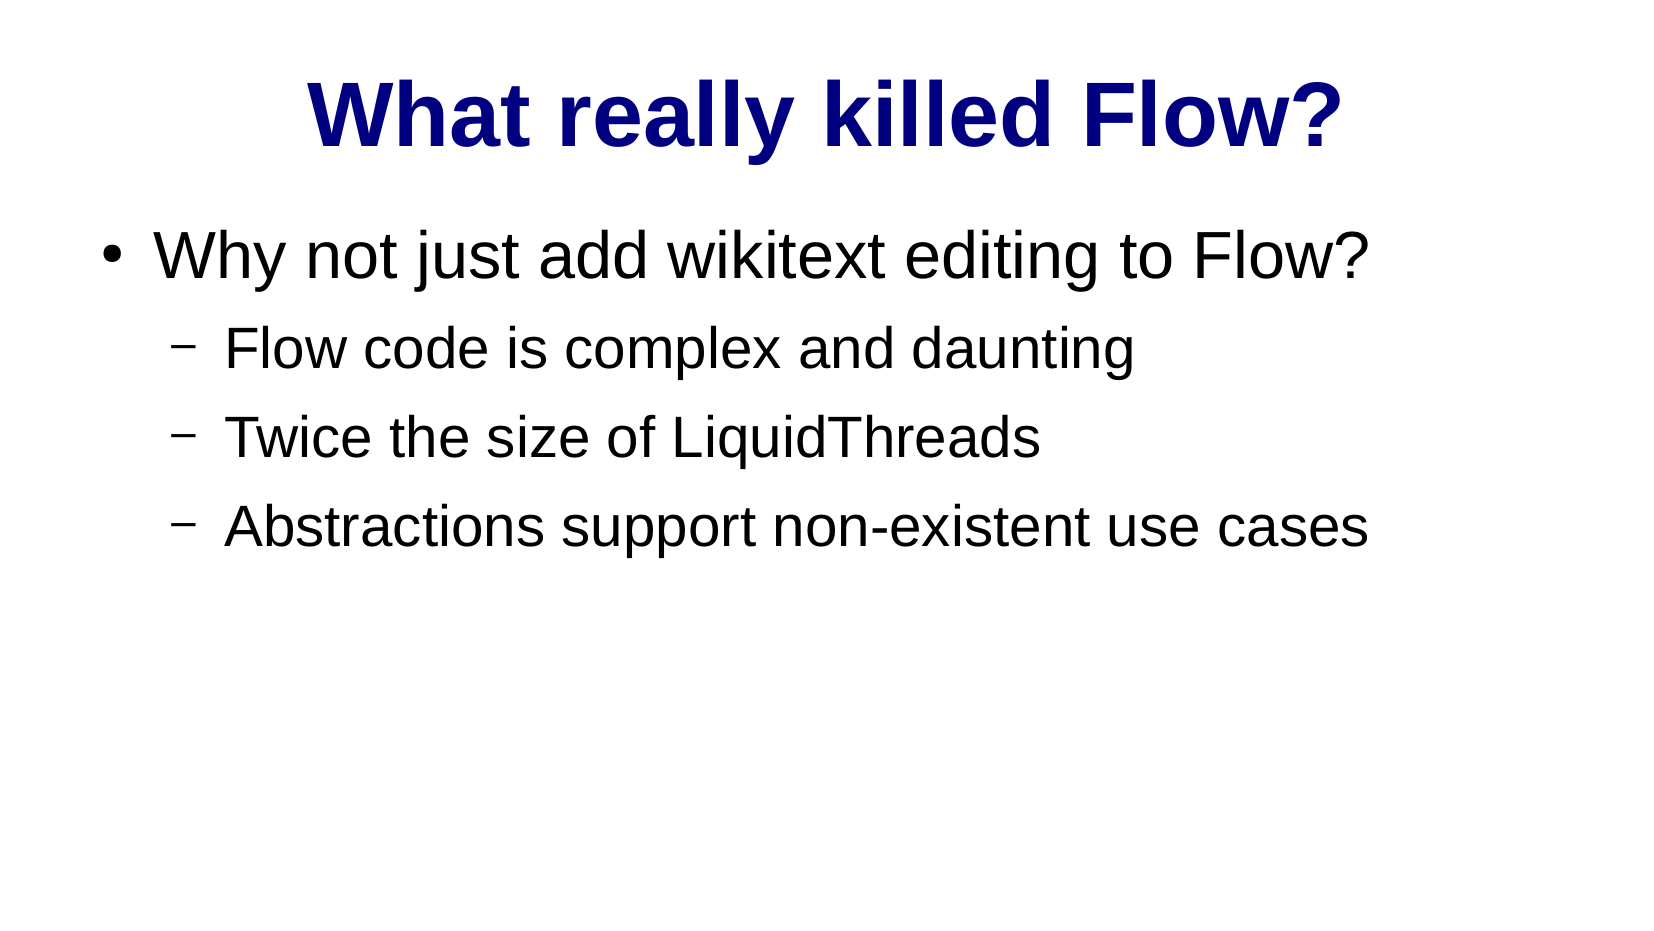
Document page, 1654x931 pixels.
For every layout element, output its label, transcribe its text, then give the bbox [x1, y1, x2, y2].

title What really killed Flow? [82, 37, 1571, 193]
list Why not just add wikitext editing to Flow? Flow code is complex and daunting Twice the size of LiquidThreads Abstractions support non-existent use cases [82, 217, 1571, 758]
